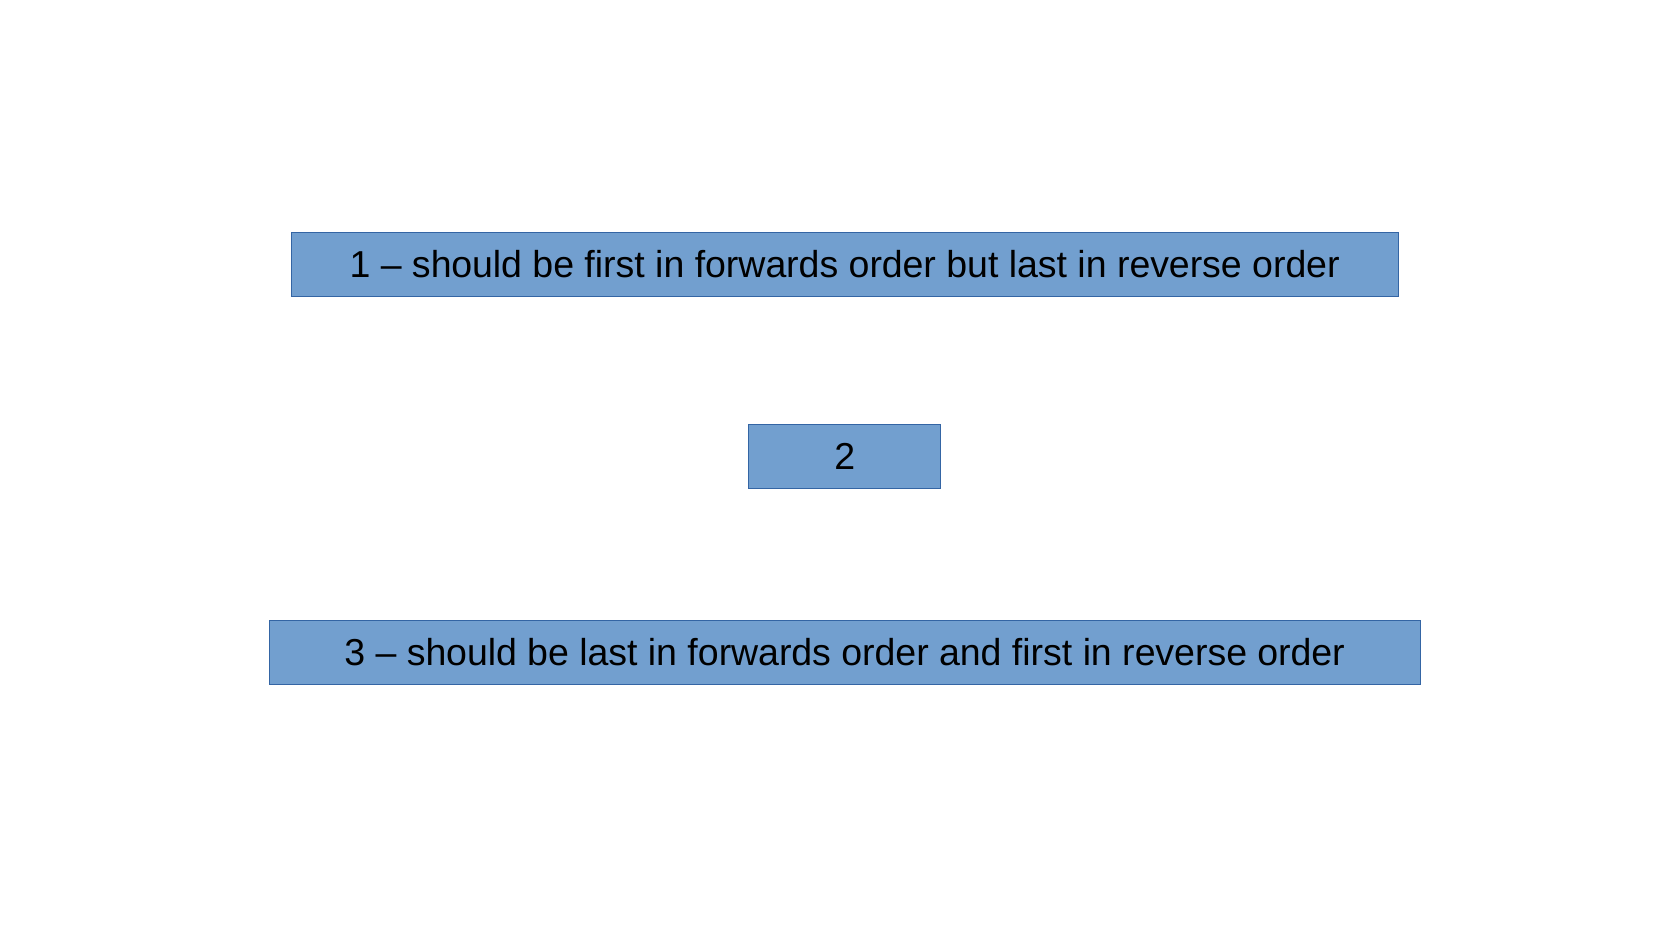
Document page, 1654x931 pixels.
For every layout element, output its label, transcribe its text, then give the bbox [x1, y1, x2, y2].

text_box 3 – should be last in forwards order and first in reverse order [269, 620, 1421, 685]
text_box 2 [748, 424, 941, 489]
text_box 1 – should be first in forwards order but last in reverse order [291, 232, 1399, 297]
